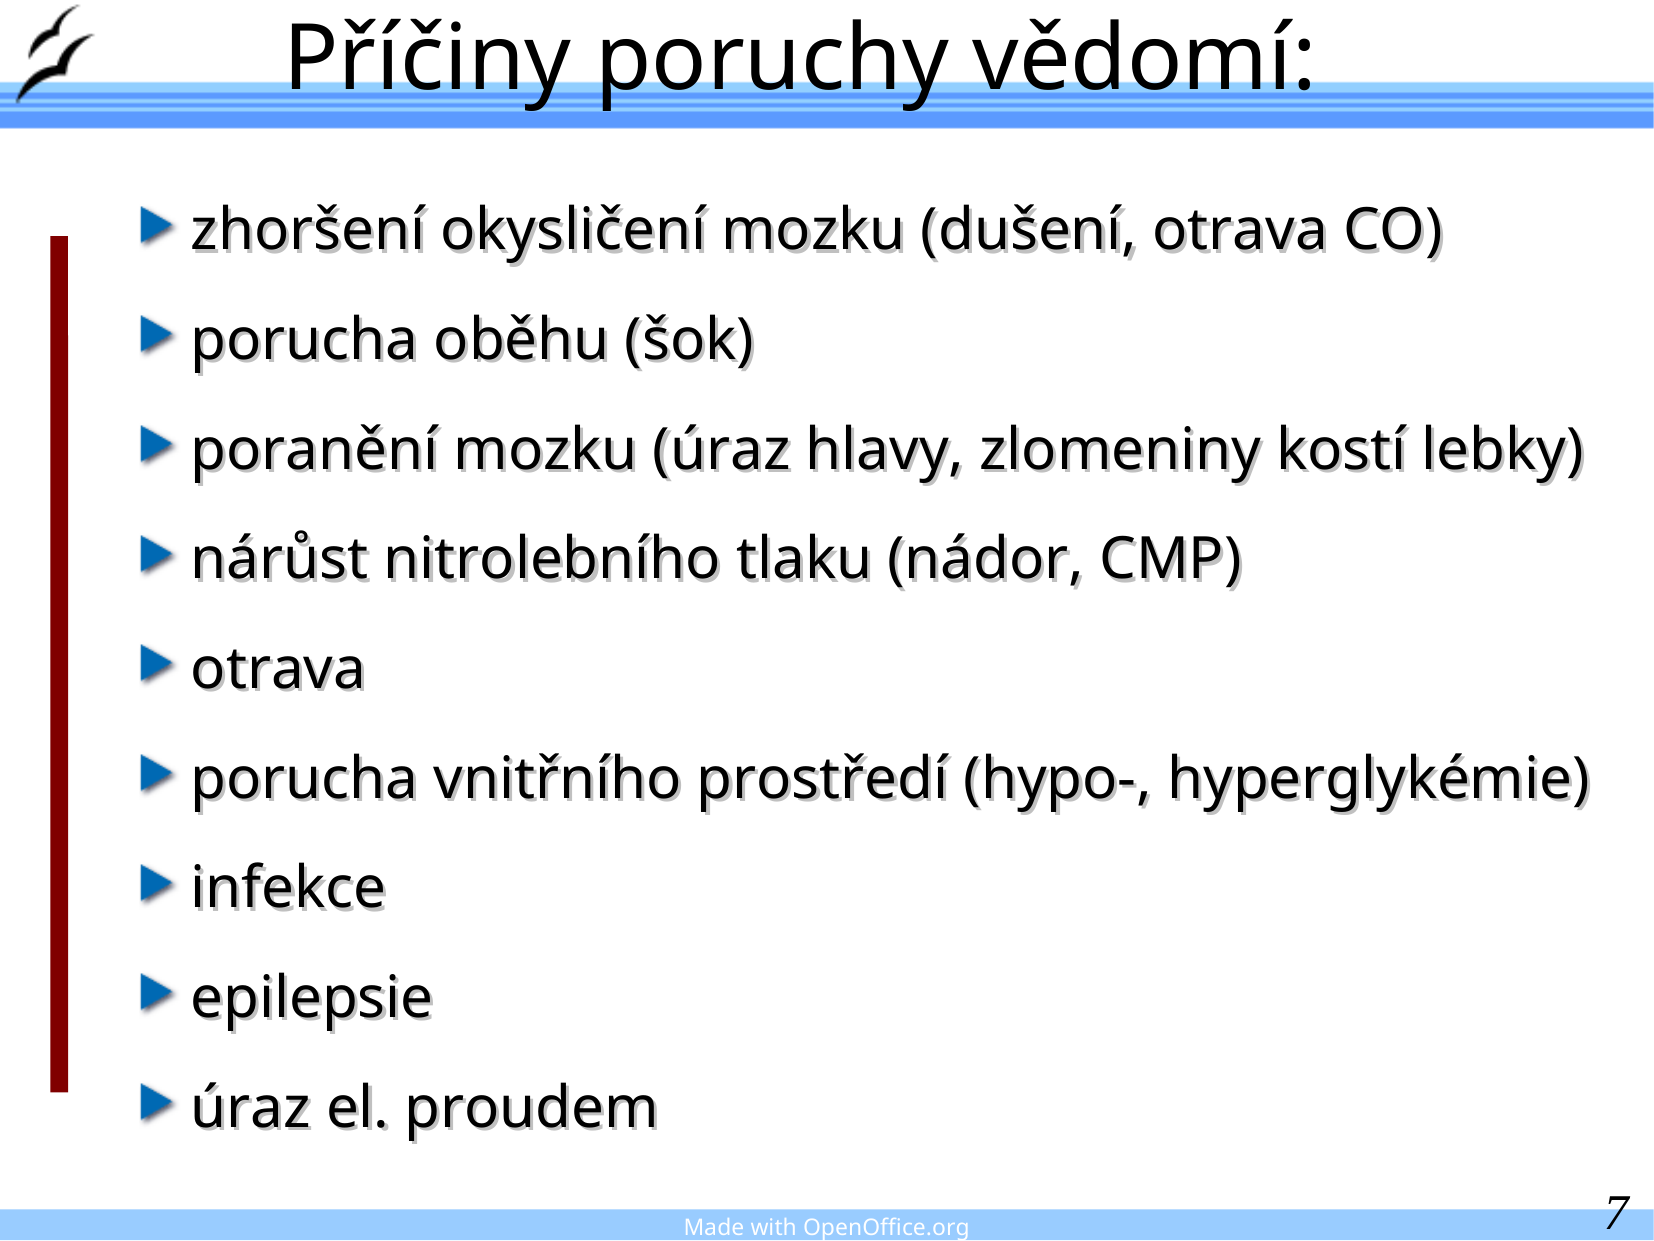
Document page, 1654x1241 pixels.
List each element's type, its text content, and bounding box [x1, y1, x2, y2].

title Příčiny poruchy vědomí: [94, 0, 1507, 109]
picture [0, 0, 1654, 133]
list zhoršení okysličení mozku (dušení, otrava CO) porucha oběhu (šok) poranění mozku (úraz hlavy, zlomeniny kostí lebky) nárůst nitrolebního tlaku (nádor, CMP) otrava porucha vnitřního prostředí (hypo-, hyperglykémie) infekce epilepsie úraz el. proudem [120, 186, 1629, 1195]
